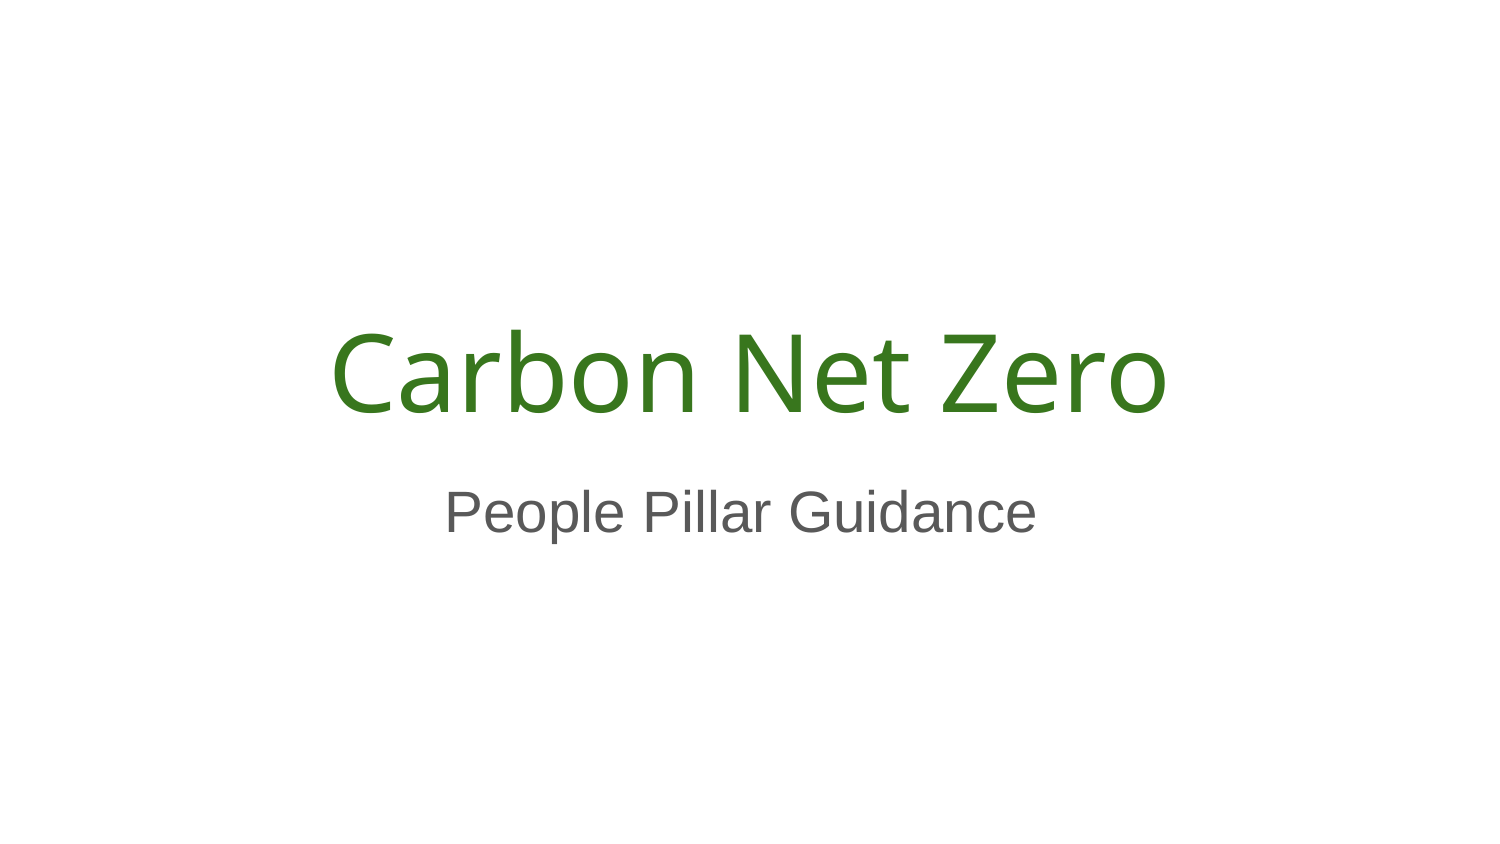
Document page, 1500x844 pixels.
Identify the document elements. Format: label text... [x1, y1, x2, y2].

subtitle People Pillar Guidance [51, 464, 1449, 595]
title Carbon Net Zero [51, 122, 1449, 459]
